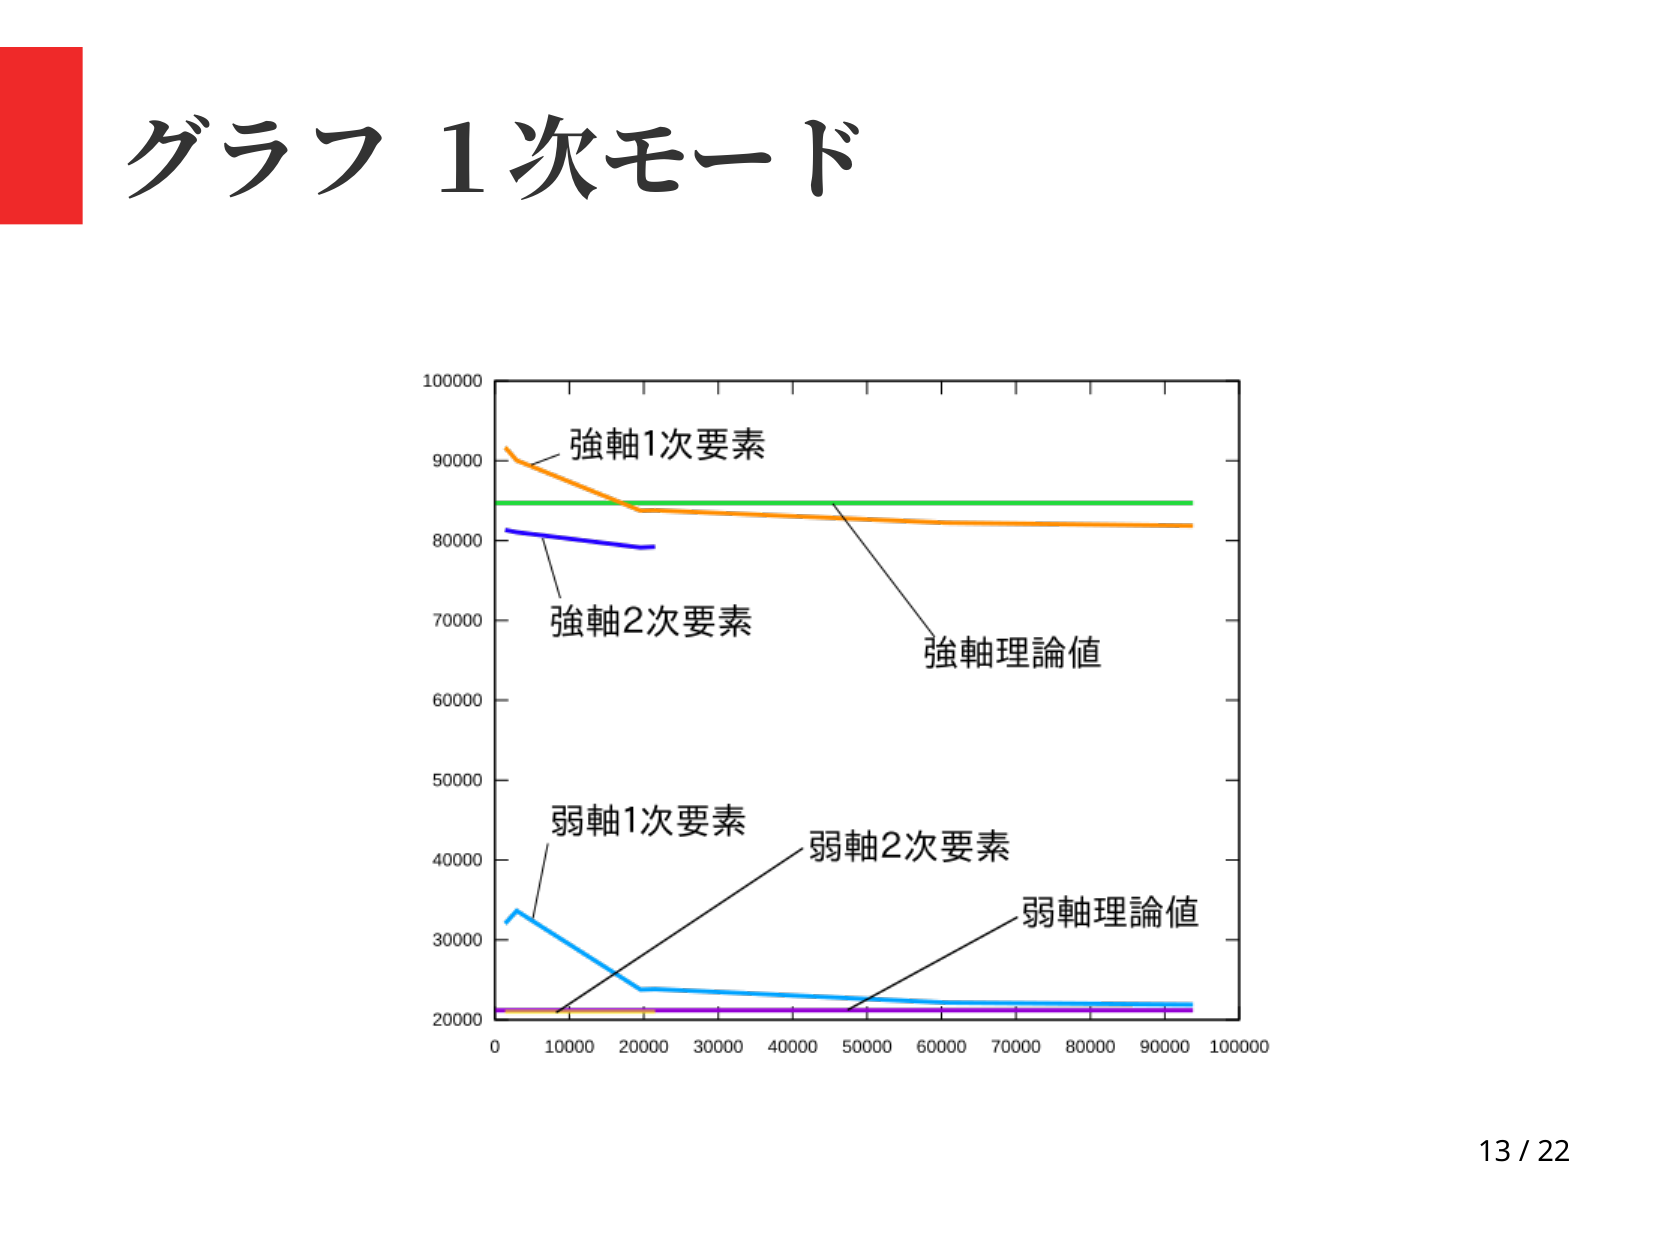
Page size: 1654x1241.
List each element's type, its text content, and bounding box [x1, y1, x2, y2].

title グラフ １次モード [118, 49, 1571, 257]
picture [377, 354, 1277, 1074]
